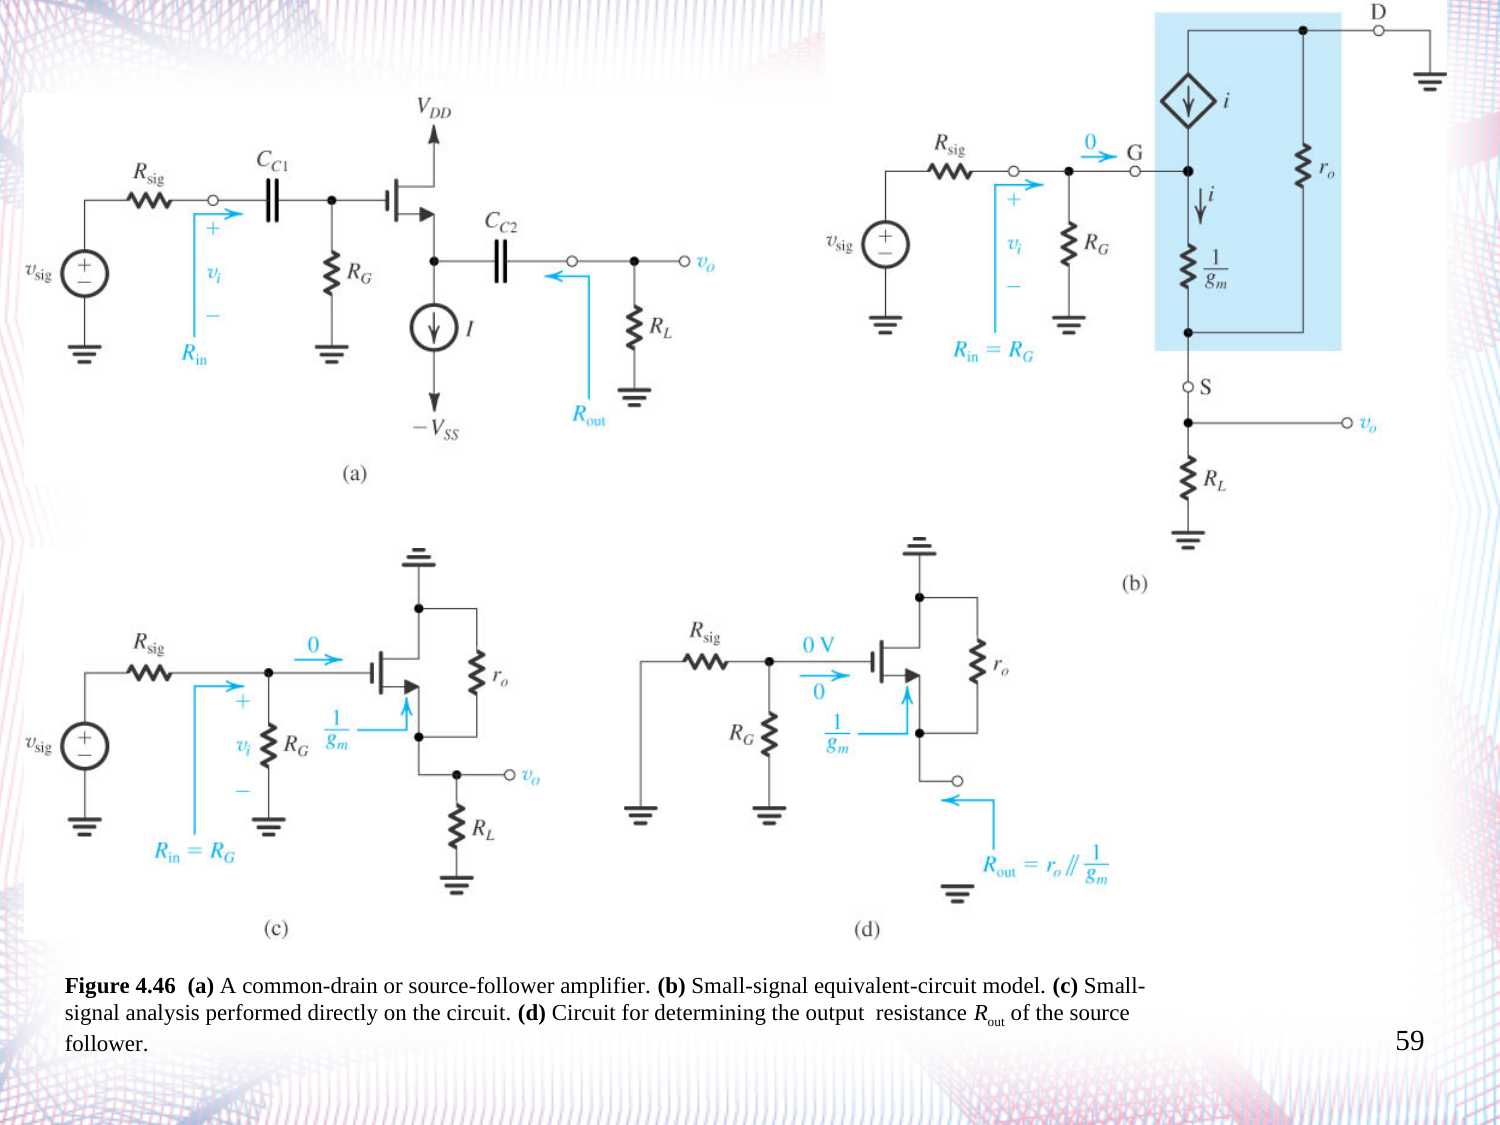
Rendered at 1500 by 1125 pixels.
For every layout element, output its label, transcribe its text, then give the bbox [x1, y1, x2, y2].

text_box Figure 4.46 (a) A common-drain or source-follower amplifier. (b) Small-signal equivalent-circuit model. (c) Small-signal analysis performed directly on the circuit. (d) Circuit for determining the output resistance Rout of the source follower. [49, 962, 1213, 1065]
picture [0, 0, 1500, 1125]
